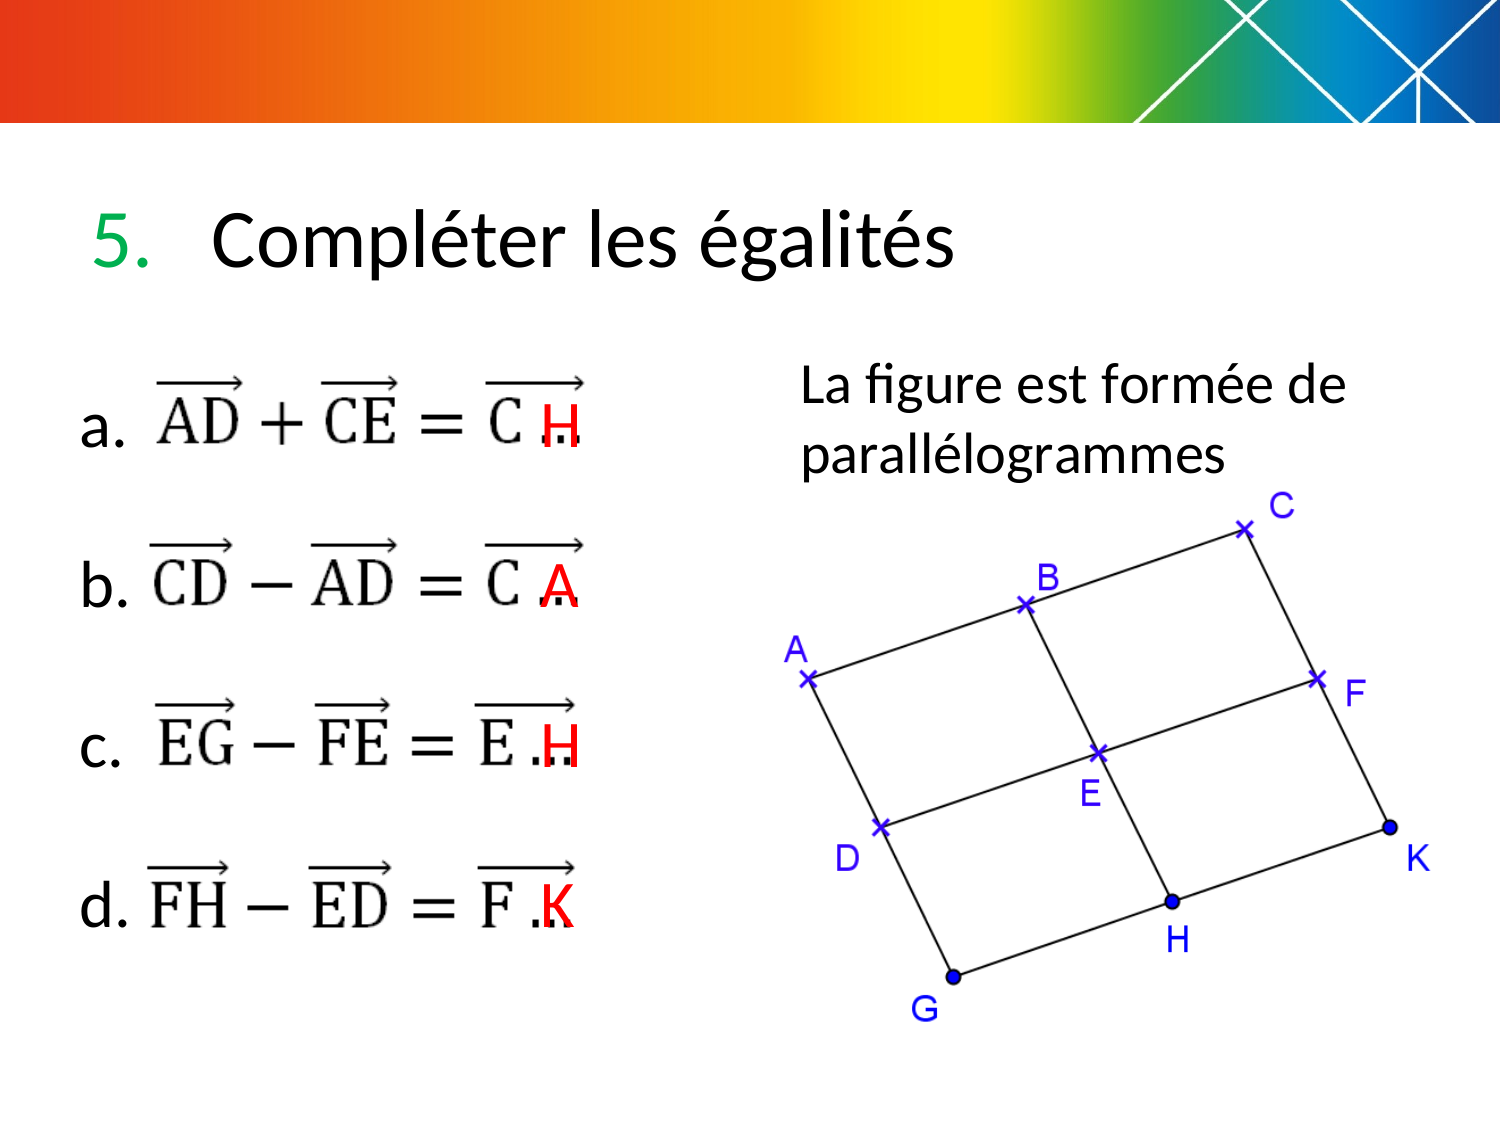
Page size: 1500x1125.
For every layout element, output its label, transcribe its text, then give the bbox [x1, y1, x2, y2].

title Compléter les égalités [75, 163, 1426, 305]
picture [1340, 0, 1500, 123]
picture [135, 366, 608, 464]
picture [750, 479, 1462, 1039]
text_box H A H K [525, 373, 691, 1039]
picture [0, 0, 1359, 123]
picture [142, 536, 525, 629]
picture [135, 680, 525, 800]
text_box a. b. c. d. [64, 373, 525, 949]
text_box La figure est formée de parallélogrammes [785, 337, 1447, 494]
picture [135, 846, 525, 945]
